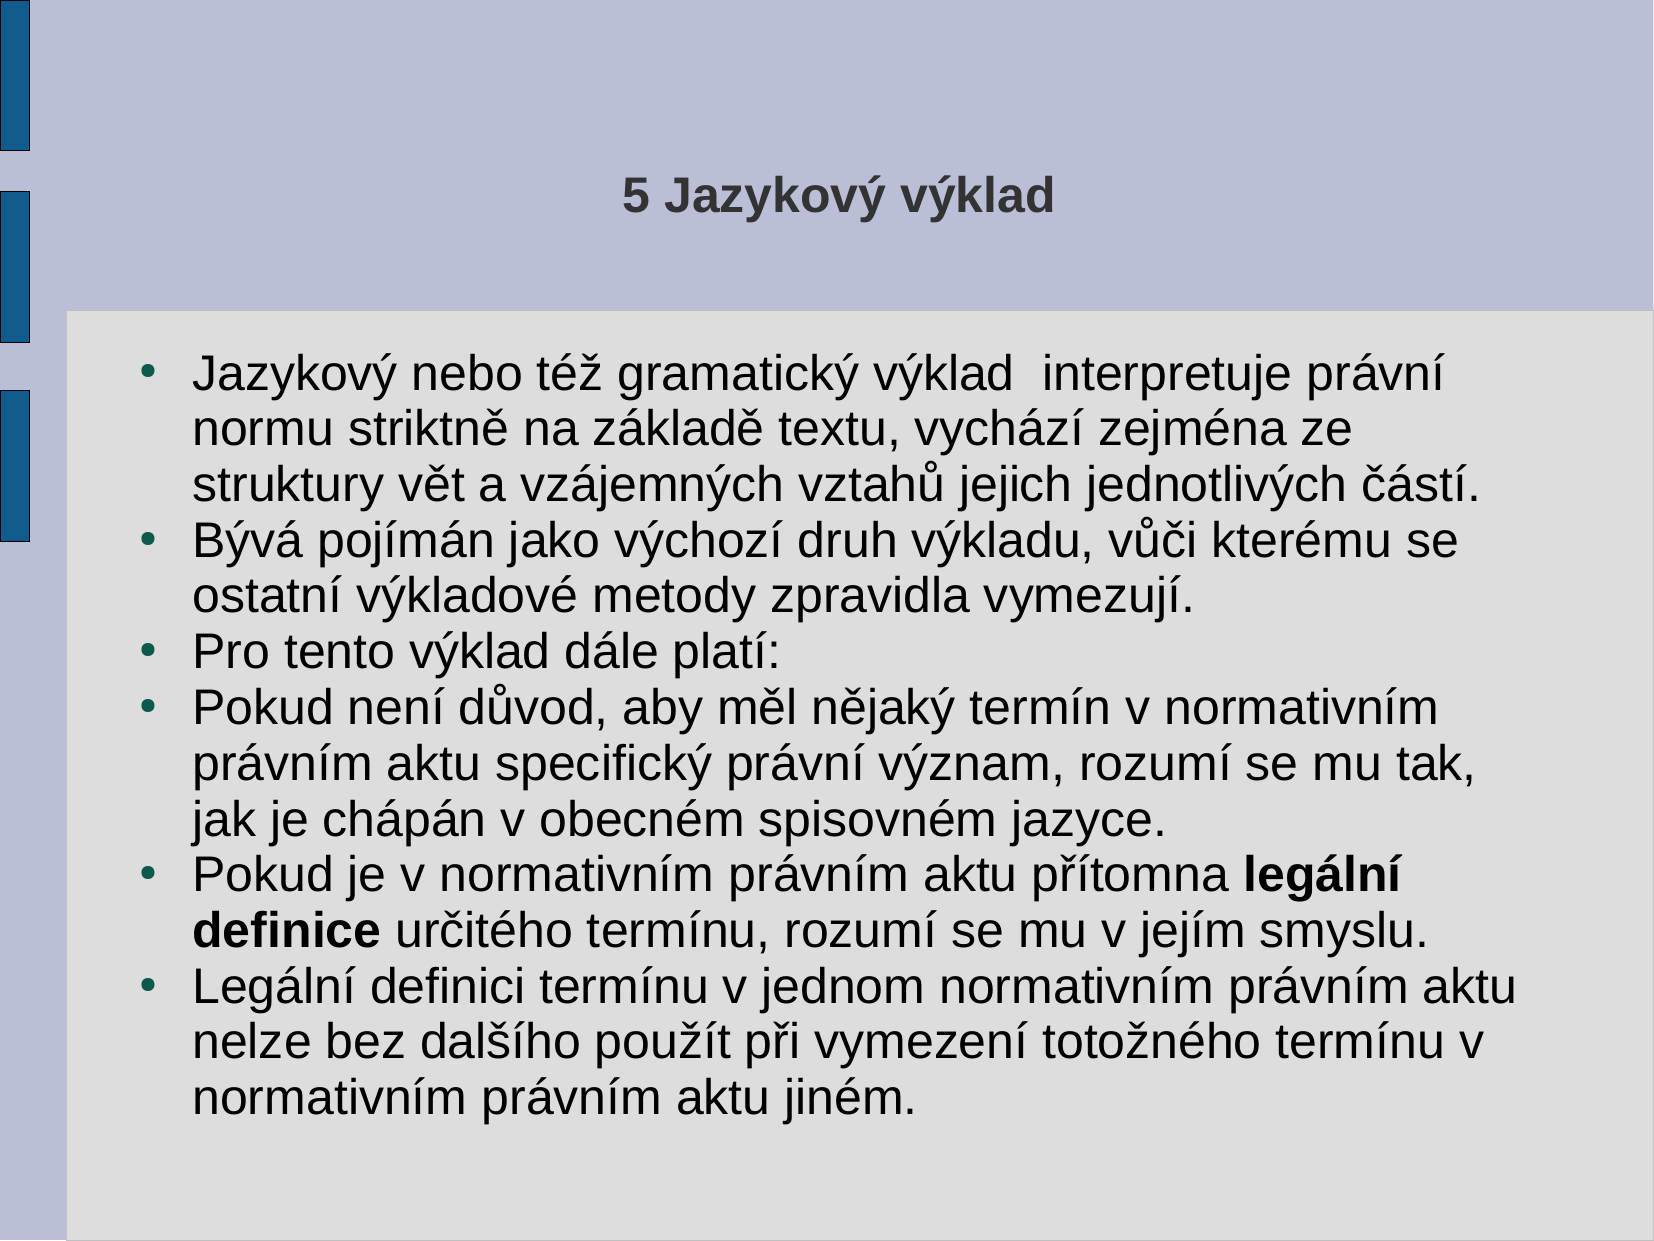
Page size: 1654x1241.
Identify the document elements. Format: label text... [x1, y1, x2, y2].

list Jazykový nebo též gramatický výklad interpretuje právní normu striktně na základě textu, vychází zejména ze struktury vět a vzájemných vztahů jejich jednotlivých částí. Bývá pojímán jako výchozí druh výkladu, vůči kterému se ostatní výkladové metody zpravidla vymezují. Pro tento výklad dále platí: Pokud není důvod, aby měl nějaký termín v normativním právním aktu specifický právní význam, rozumí se mu tak, jak je chápán v obecném spisovném jazyce. Pokud je v normativním právním aktu přítomna legální definice určitého termínu, rozumí se mu v jejím smyslu. Legální definici termínu v jednom normativním právním aktu nelze bez dalšího použít při vymezení totožného termínu v normativním právním aktu jiném. [121, 344, 1534, 1129]
title 5 Jazykový výklad [121, 91, 1534, 299]
